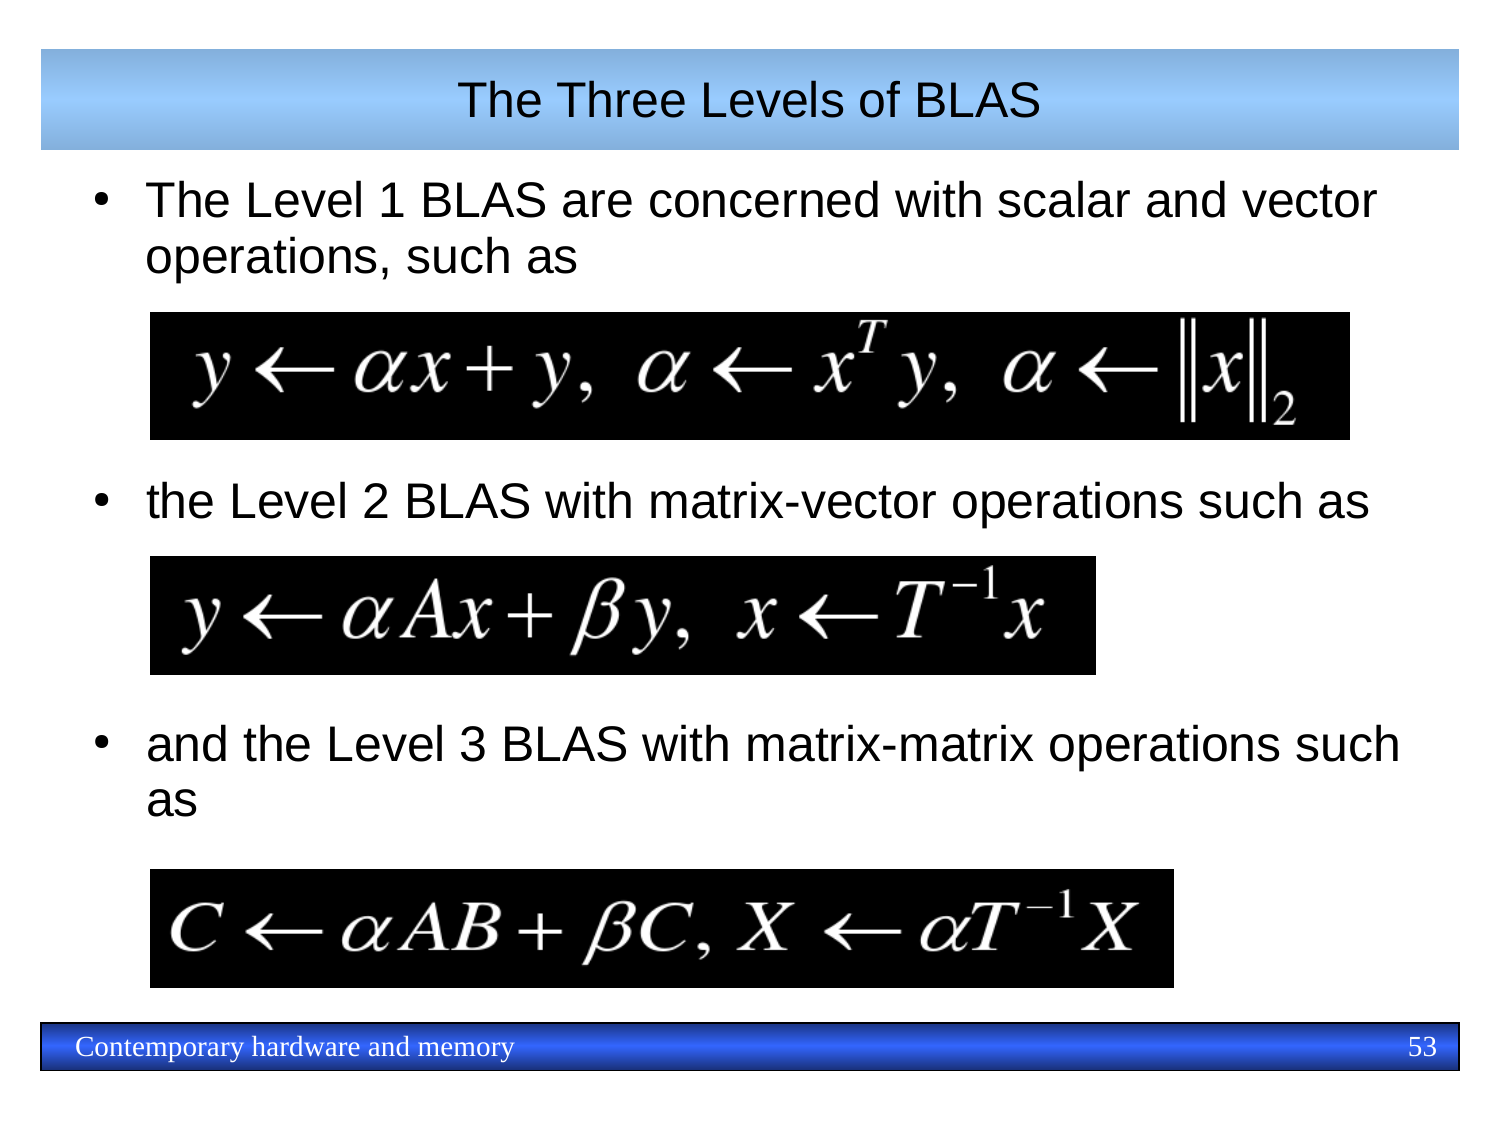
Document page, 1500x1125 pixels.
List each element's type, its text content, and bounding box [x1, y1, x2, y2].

picture [150, 869, 1174, 988]
list the Level 2 BLAS with matrix-vector operations such as [75, 473, 1426, 556]
picture [150, 312, 1350, 440]
list The Level 1 BLAS are concerned with scalar and vector operations, such as [75, 172, 1426, 313]
title The Three Levels of BLAS [41, 49, 1459, 150]
list and the Level 3 BLAS with matrix-matrix operations such as [75, 715, 1426, 856]
picture [150, 556, 1096, 676]
